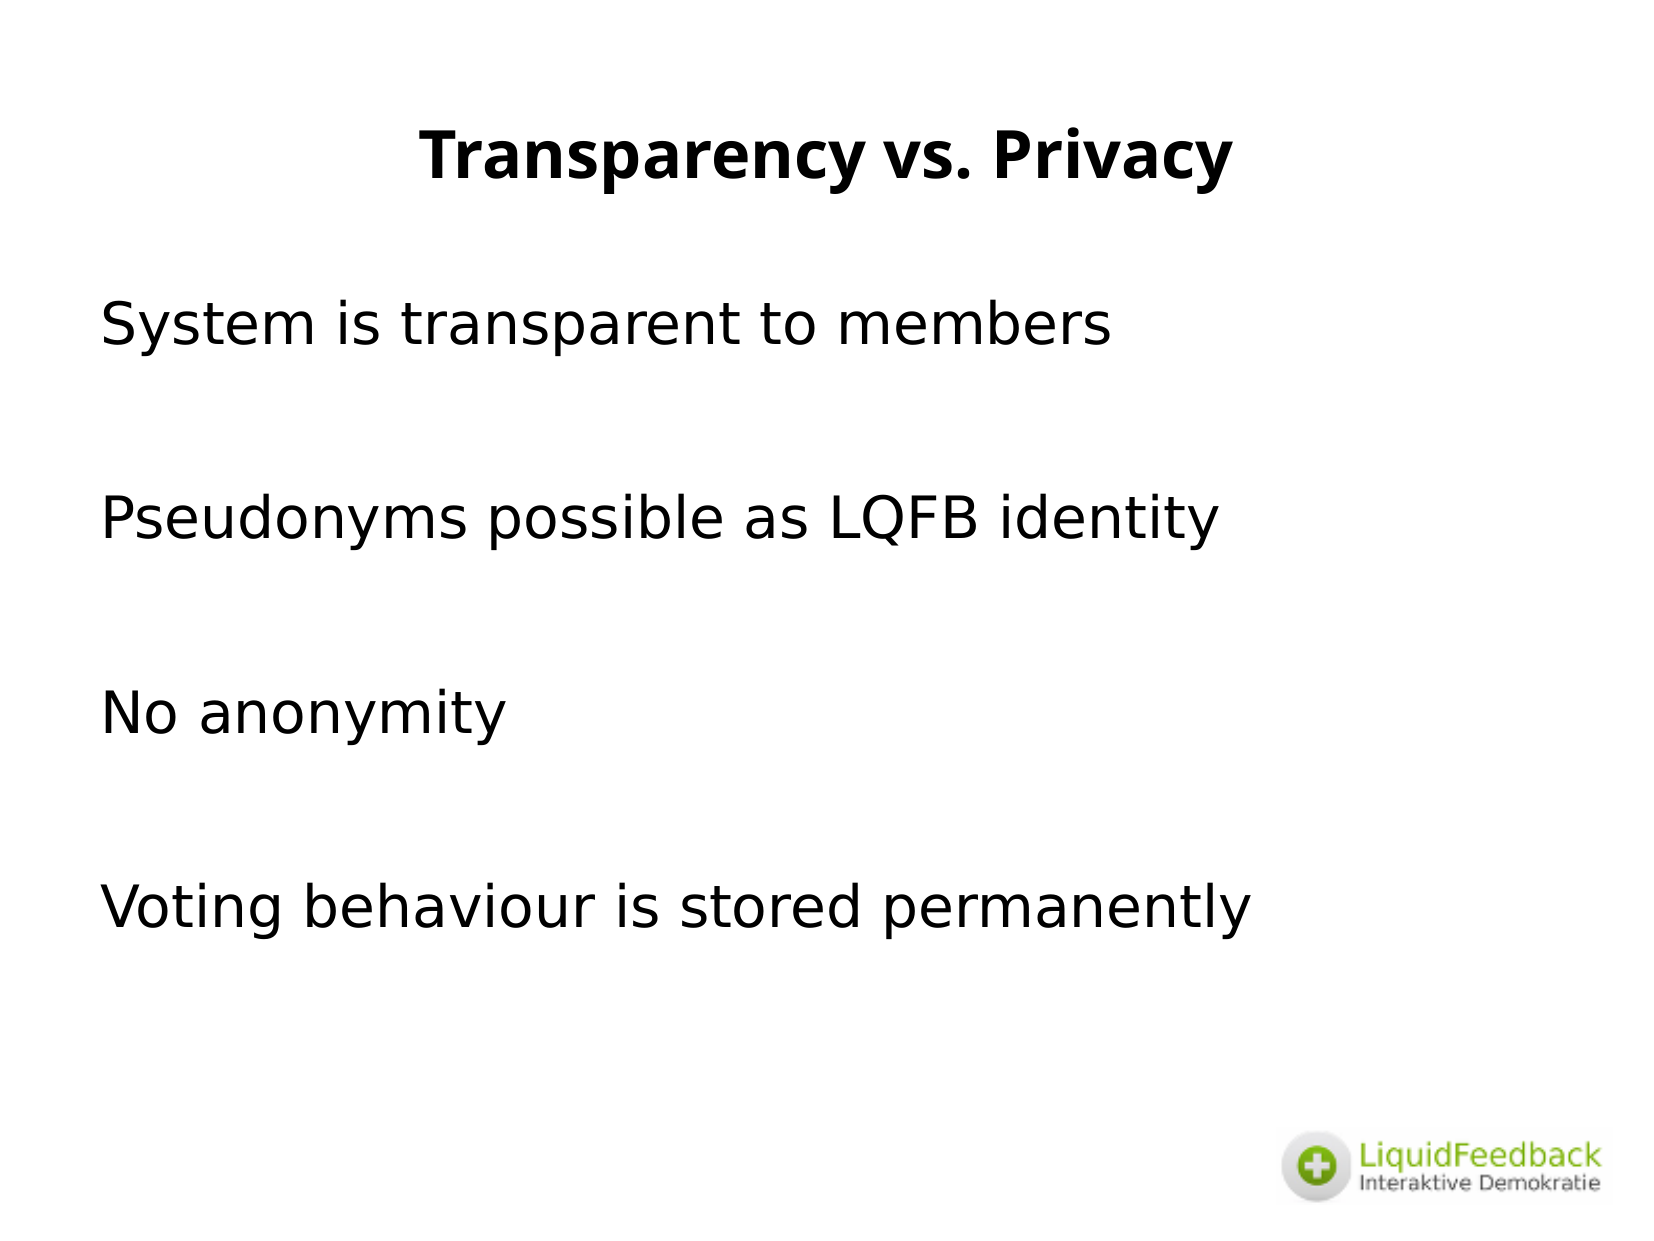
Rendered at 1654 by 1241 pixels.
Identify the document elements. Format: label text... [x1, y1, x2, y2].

title Transparency vs. Privacy [82, 56, 1571, 250]
picture [1276, 1127, 1613, 1205]
list System is transparent to members Pseudonyms possible as LQFB identity No anonymity Voting behaviour is stored permanently [82, 290, 1571, 1168]
